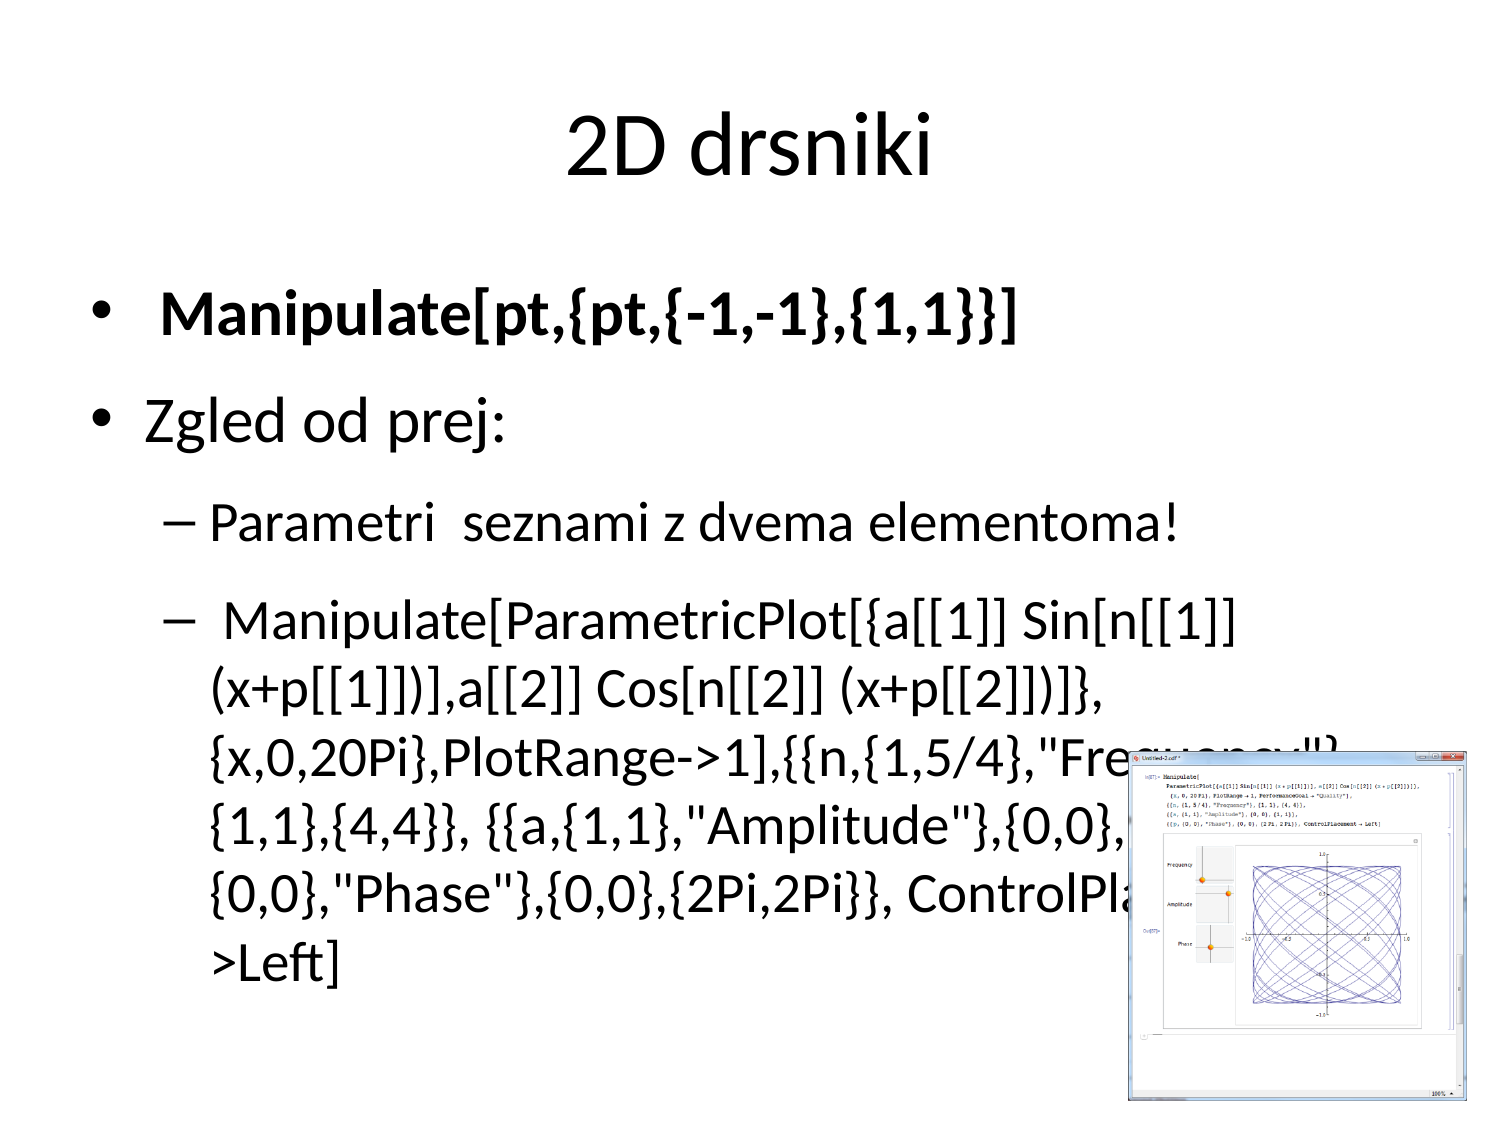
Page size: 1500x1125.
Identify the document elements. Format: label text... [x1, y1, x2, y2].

title 2D drsniki [75, 45, 1425, 233]
list Manipulate[pt,{pt,{-1,-1},{1,1}}] Zgled od prej: Parametri seznami z dvema elementoma! Manipulate[ParametricPlot[{a[[1]] Sin[n[[1]] (x+p[[1]])],a[[2]] Cos[n[[2]] (x+p[[2]])]},{x,0,20Pi},PlotRange->1],{{n,{1,5/4},"Frequency"},{1,1},{4,4}}, {{a,{1,1},"Amplitude"},{0,0},{1,1}}, {{p,{0,0},"Phase"},{0,0},{2Pi,2Pi}}, ControlPlacement->Left] [75, 262, 1425, 1005]
picture [1128, 751, 1467, 1101]
